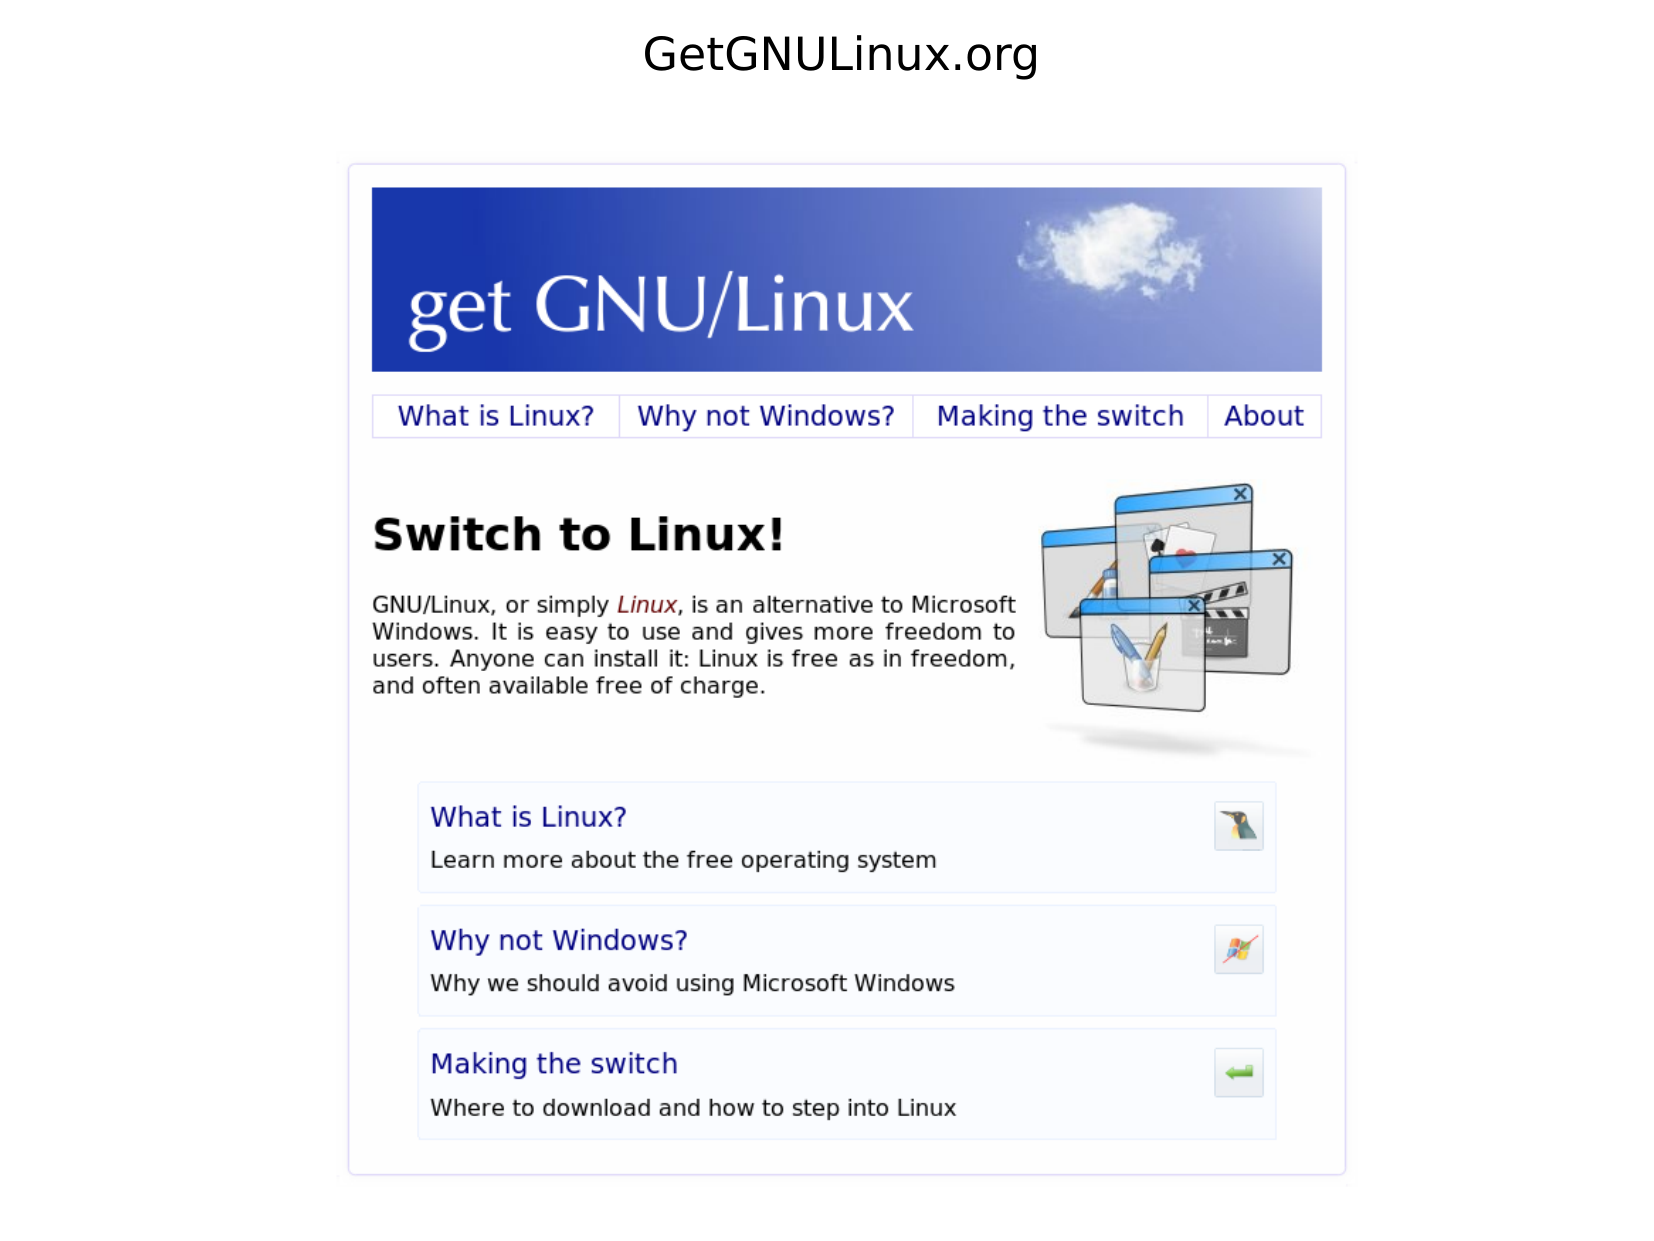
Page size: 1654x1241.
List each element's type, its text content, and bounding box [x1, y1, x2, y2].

picture [324, 148, 1369, 1211]
text_box GetGNULinux.org [501, 20, 1182, 89]
